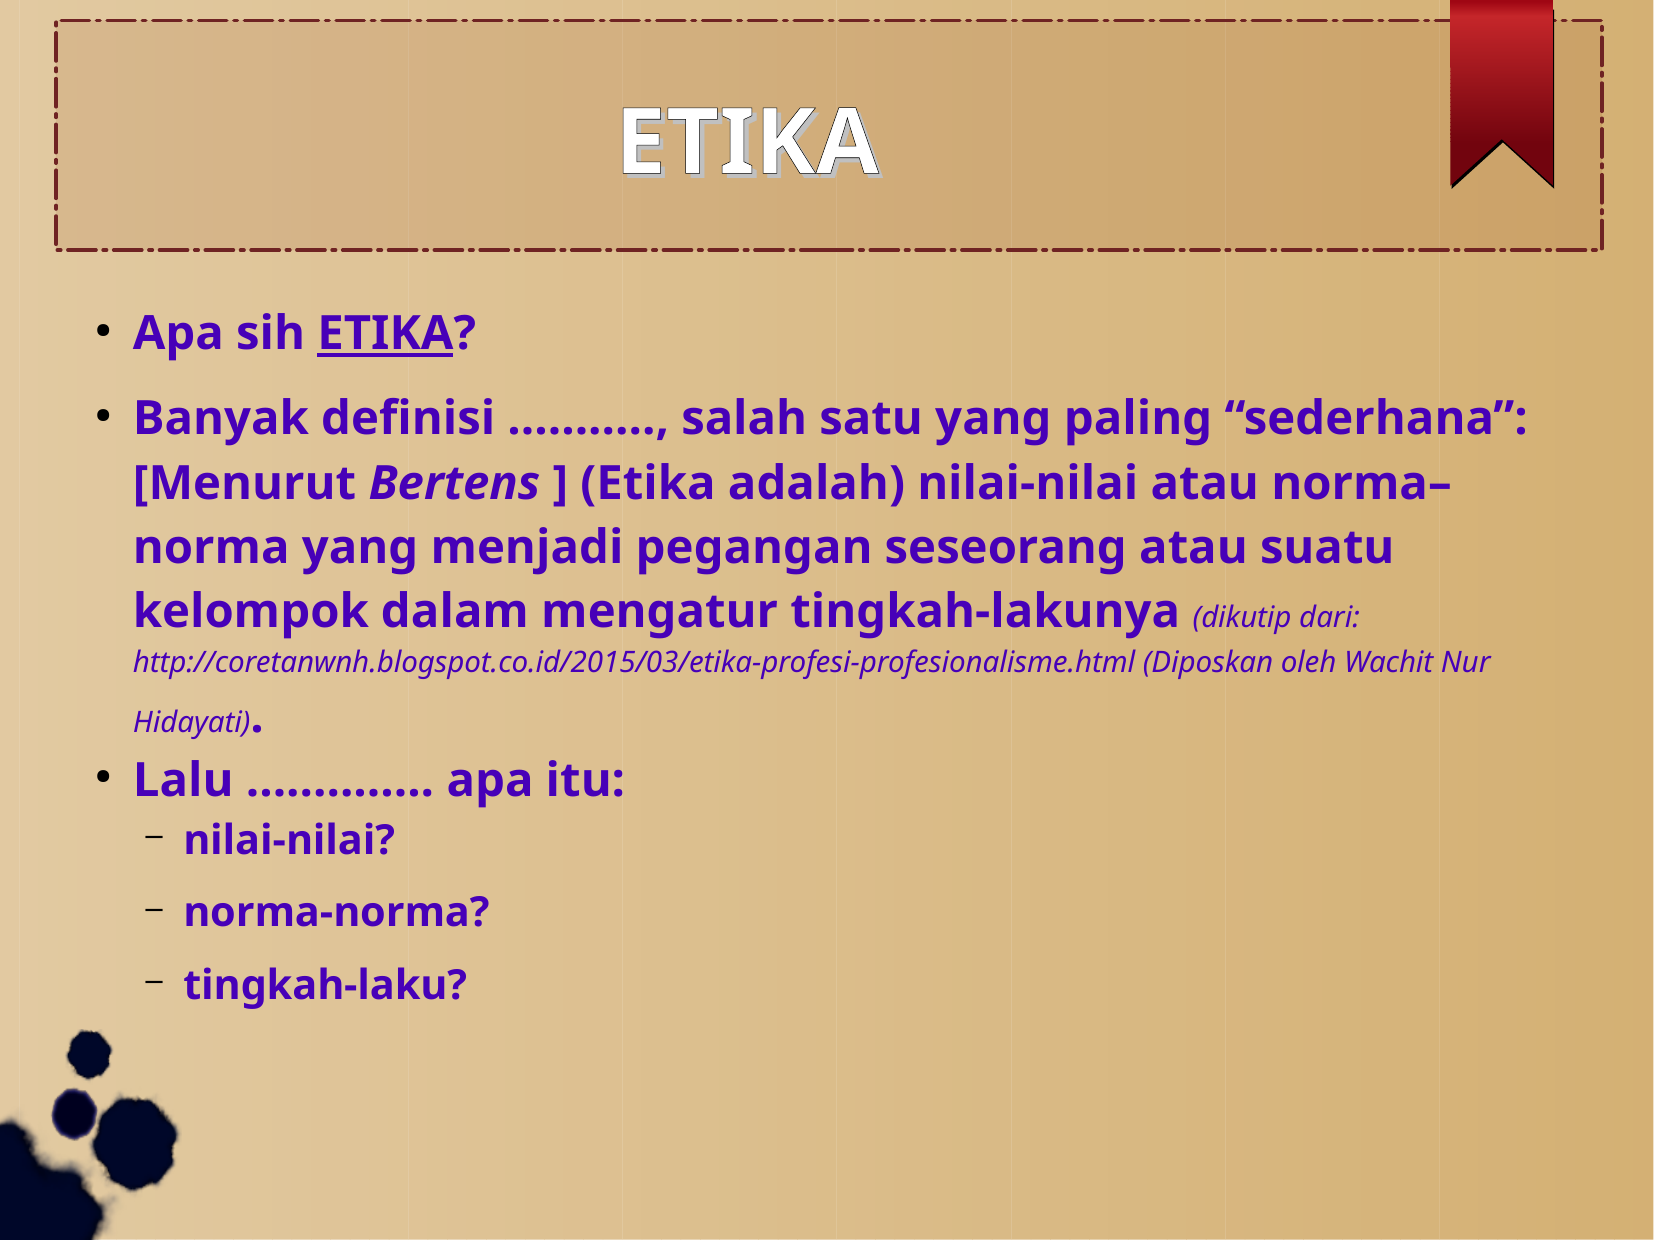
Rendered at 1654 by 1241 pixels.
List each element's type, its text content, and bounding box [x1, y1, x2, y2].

title ETIKA [82, 47, 1412, 229]
list Apa sih ETIKA? Banyak definisi ..........., salah satu yang paling “sederhana”: [Menurut Bertens ] (Etika adalah) nilai-nilai atau norma–norma yang menjadi pegangan seseorang atau suatu kelompok dalam mengatur tingkah-lakunya (dikutip dari: http://coretanwnh.blogspot.co.id/2015/03/etika-profesi-profesionalisme.html (Diposkan oleh Wachit Nur Hidayati). Lalu .............. apa itu: nilai-nilai? norma-norma? tingkah-laku? [82, 299, 1571, 1019]
